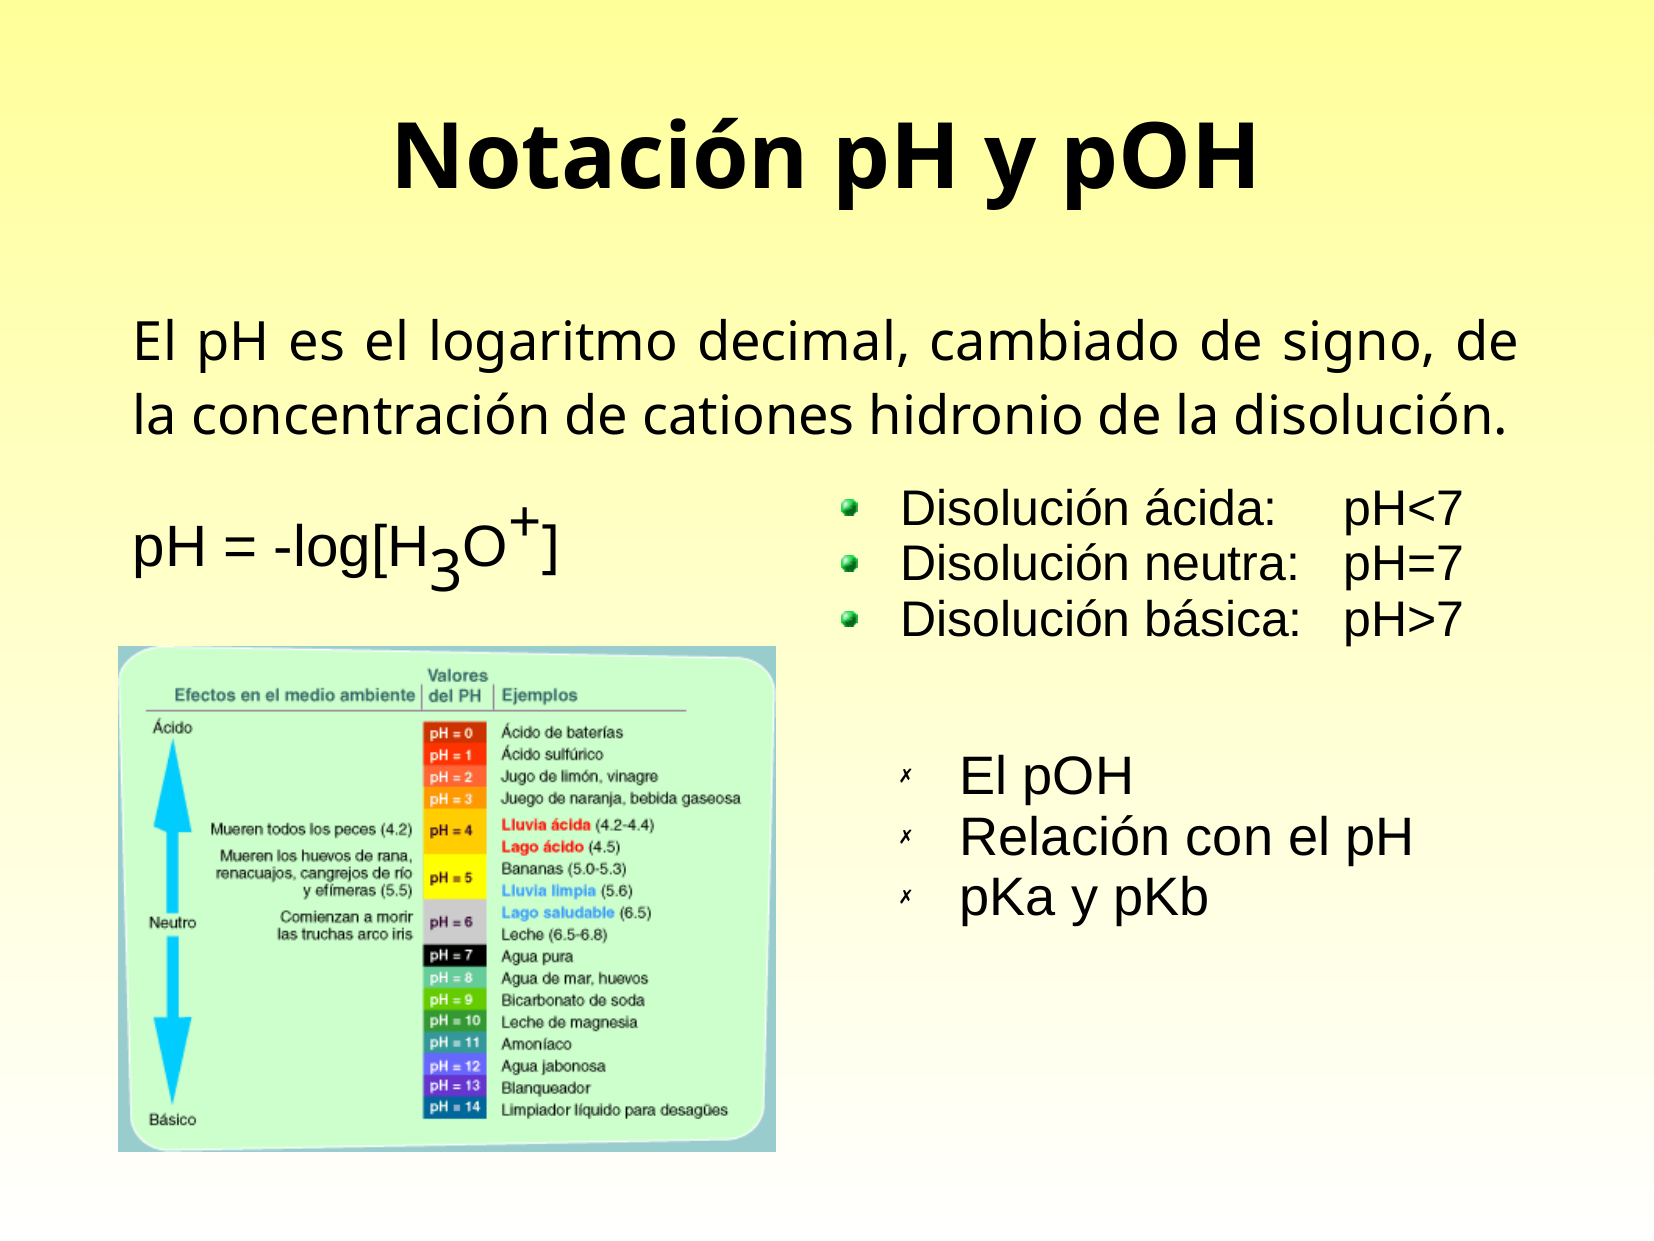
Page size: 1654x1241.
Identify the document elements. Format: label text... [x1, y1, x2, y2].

text_box El pH es el logaritmo decimal, cambiado de signo, de la concentración de cationes hidronio de la disolución. [118, 295, 1536, 433]
text_box Disolución ácida: pH<7 Disolución neutra: pH=7 Disolución básica: pH>7 [826, 472, 1565, 655]
title Notación pH y pOH [82, 56, 1571, 250]
text_box El pOH Relación con el pH pKa y pKb [885, 738, 1536, 935]
picture [118, 646, 776, 1152]
text_box pH = -log[H3O+] [118, 472, 591, 602]
